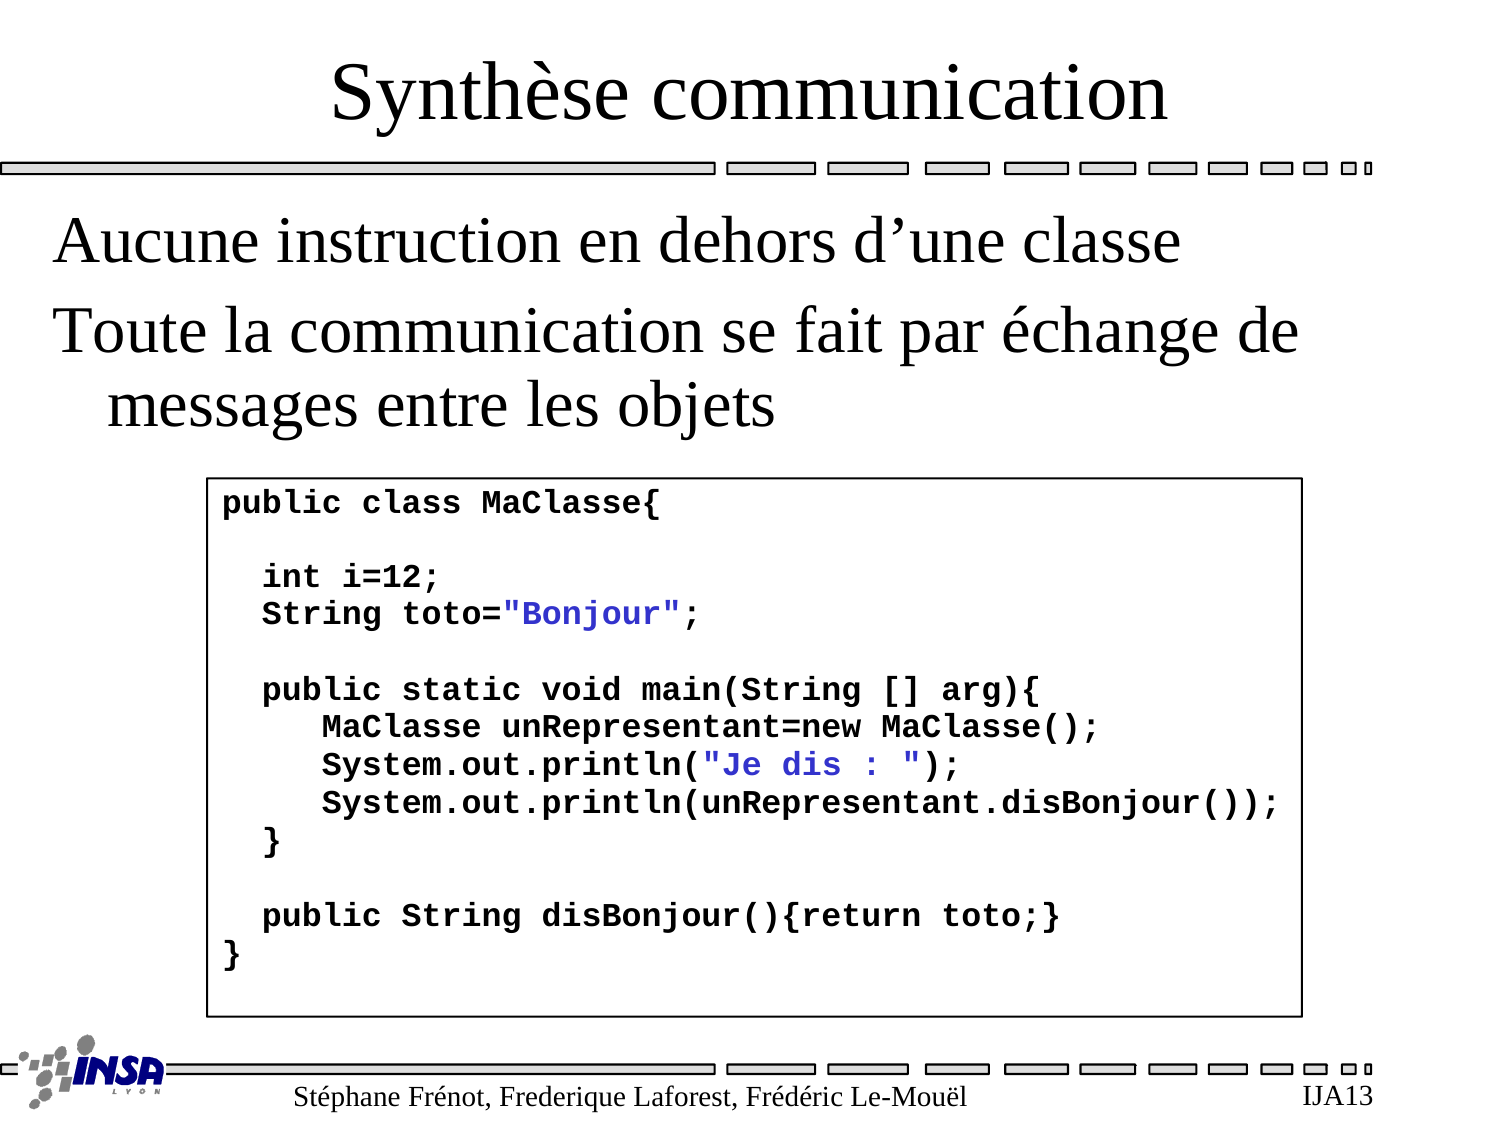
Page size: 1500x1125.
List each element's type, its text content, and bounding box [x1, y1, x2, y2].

text_box public class MaClasse{ int i=12; String toto="Bonjour"; public static void main(String [] arg){ MaClasse unRepresentant=new MaClasse(); System.out.println("Je dis : "); System.out.println(unRepresentant.disBonjour()); } public String disBonjour(){return toto;} } [206, 478, 1297, 983]
list Aucune instruction en dehors d’une classe Toute la communication se fait par échange de messages entre les objets [37, 199, 1450, 551]
text_box [207, 478, 1302, 1017]
title Synthèse communication [112, 0, 1388, 188]
